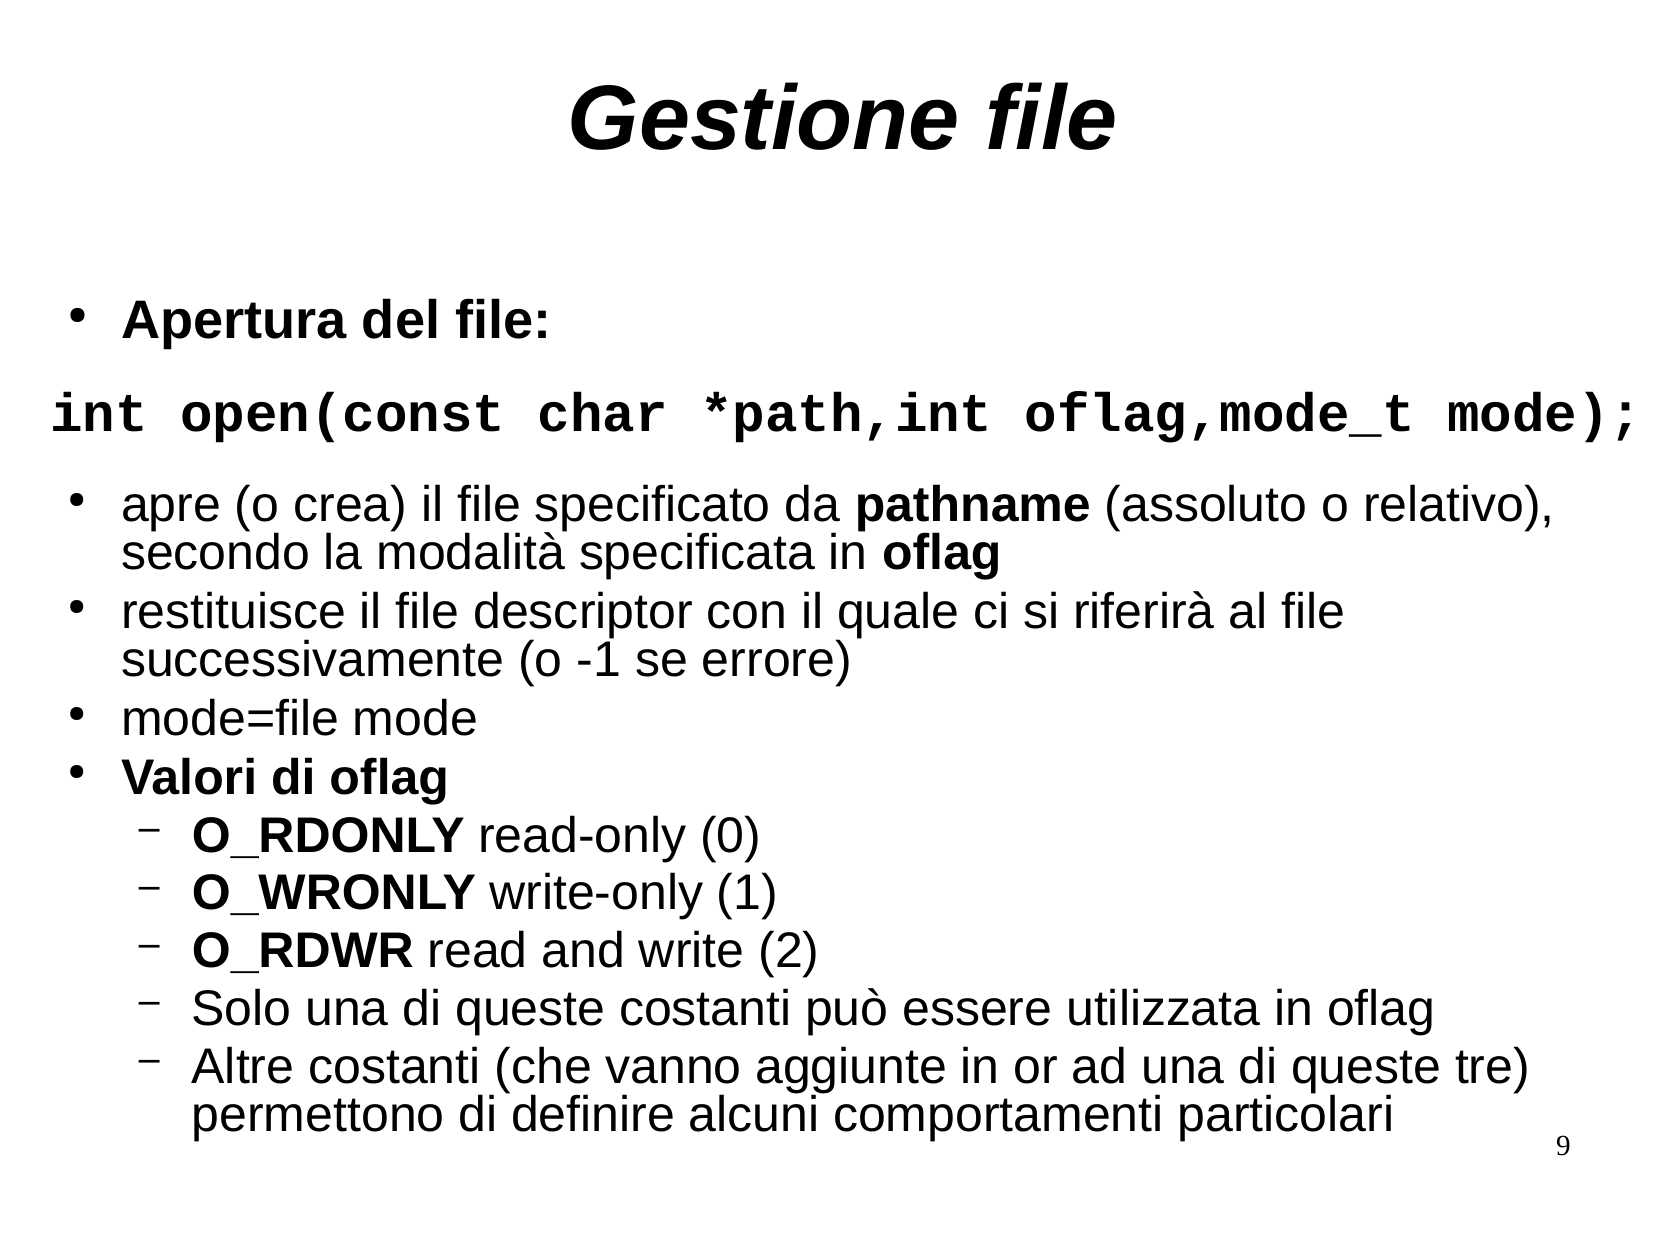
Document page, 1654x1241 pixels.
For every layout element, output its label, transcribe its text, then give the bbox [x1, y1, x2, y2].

list Apertura del file: int open(const char *path,int oflag,mode_t mode); apre (o crea) il file specificato da pathname (assoluto o relativo), secondo la modalità specificata in oflag restituisce il file descriptor con il quale ci si riferirà al file successivamente (o -1 se errore) mode=file mode Valori di oflag O_RDONLY read-only (0) O_WRONLY write-only (1) O_RDWR read and write (2) Solo una di queste costanti può essere utilizzata in oflag Altre costanti (che vanno aggiunte in or ad una di queste tre) permettono di definire alcuni comportamenti particolari [35, 289, 1654, 1207]
title Gestione file [82, 50, 1571, 257]
